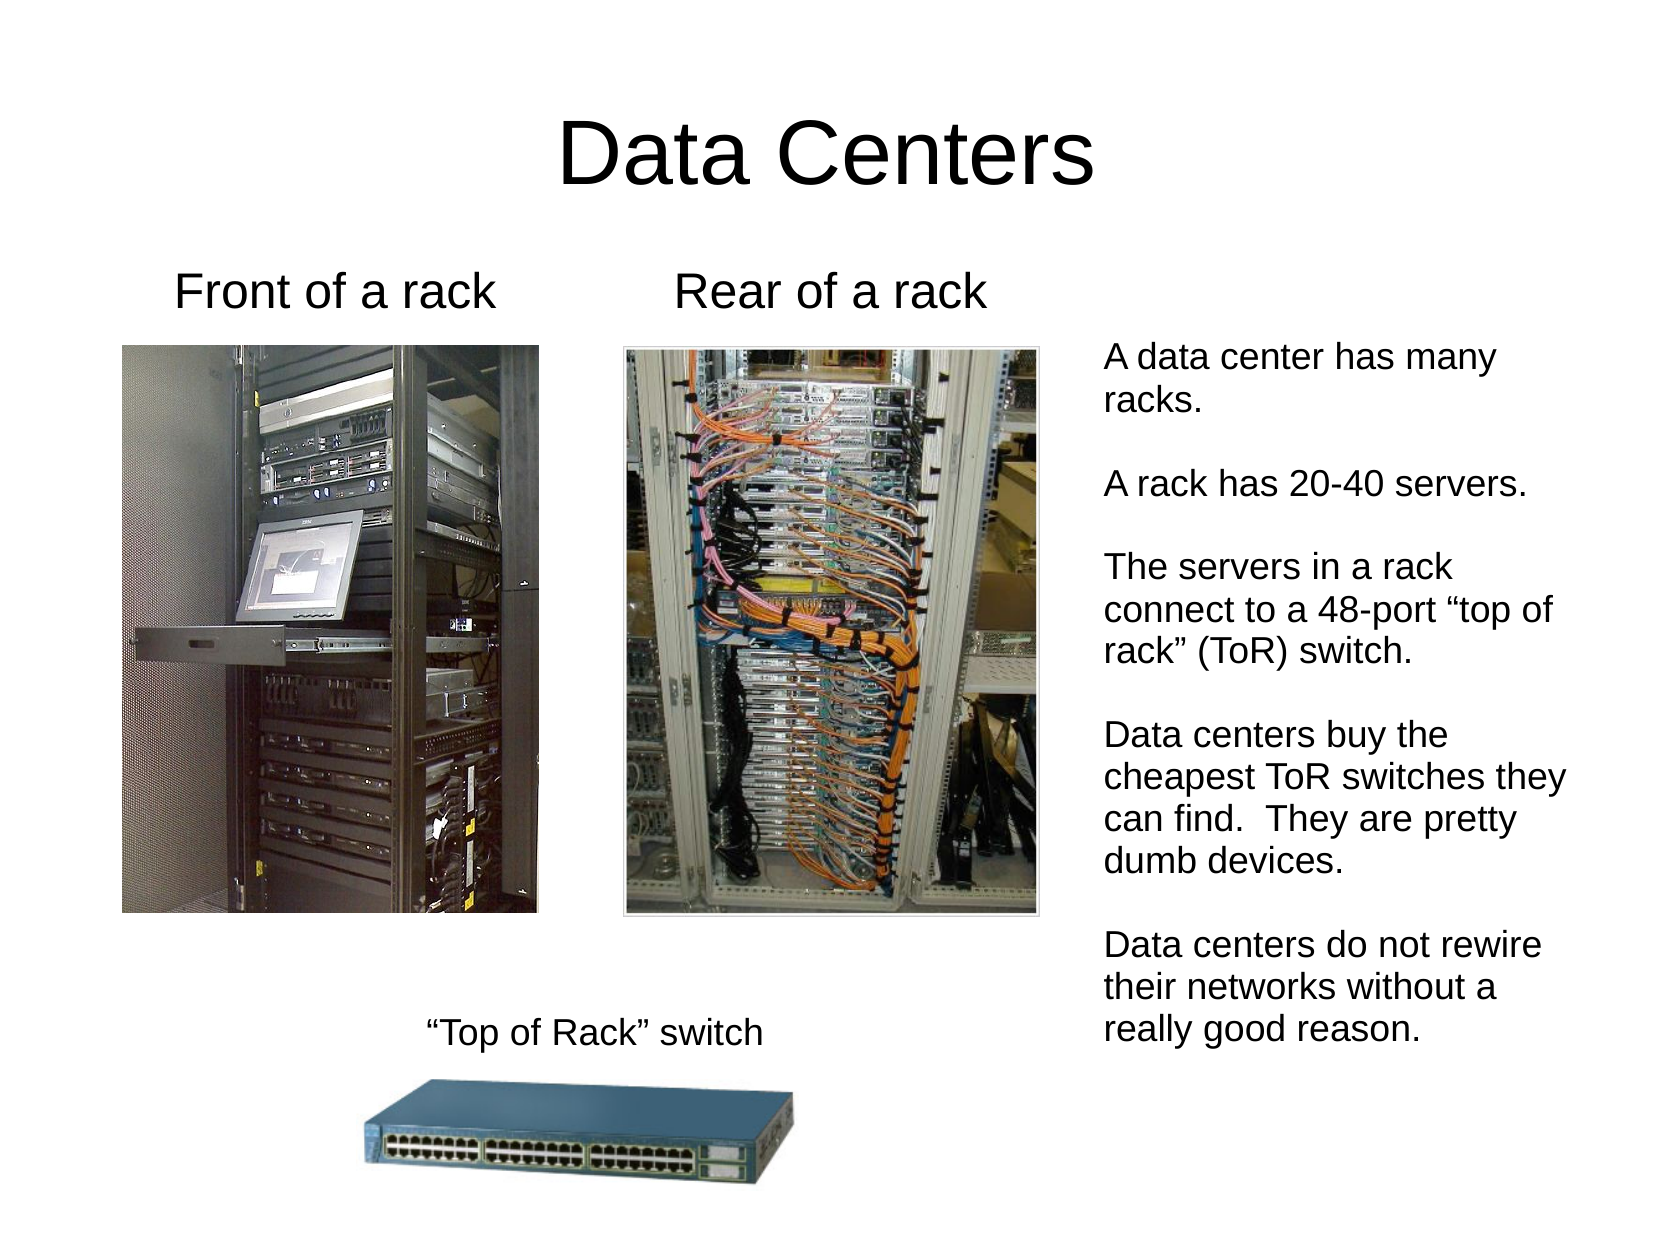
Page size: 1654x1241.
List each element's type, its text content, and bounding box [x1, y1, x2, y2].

text_box A data center has many racks. A rack has 20-40 servers. The servers in a rack connect to a 48-port “top of rack” (ToR) switch. Data centers buy the cheapest ToR switches they can find. They are pretty dumb devices. Data centers do not rewire their networks without a really good reason. [1088, 328, 1596, 1058]
picture [356, 1068, 803, 1191]
text_box “Top of Rack” switch [340, 1004, 840, 1062]
title Data Centers [82, 56, 1571, 250]
text_box Front of a rack [125, 255, 546, 327]
picture [623, 346, 1040, 917]
text_box Rear of a rack [597, 255, 1064, 327]
picture [122, 345, 539, 913]
